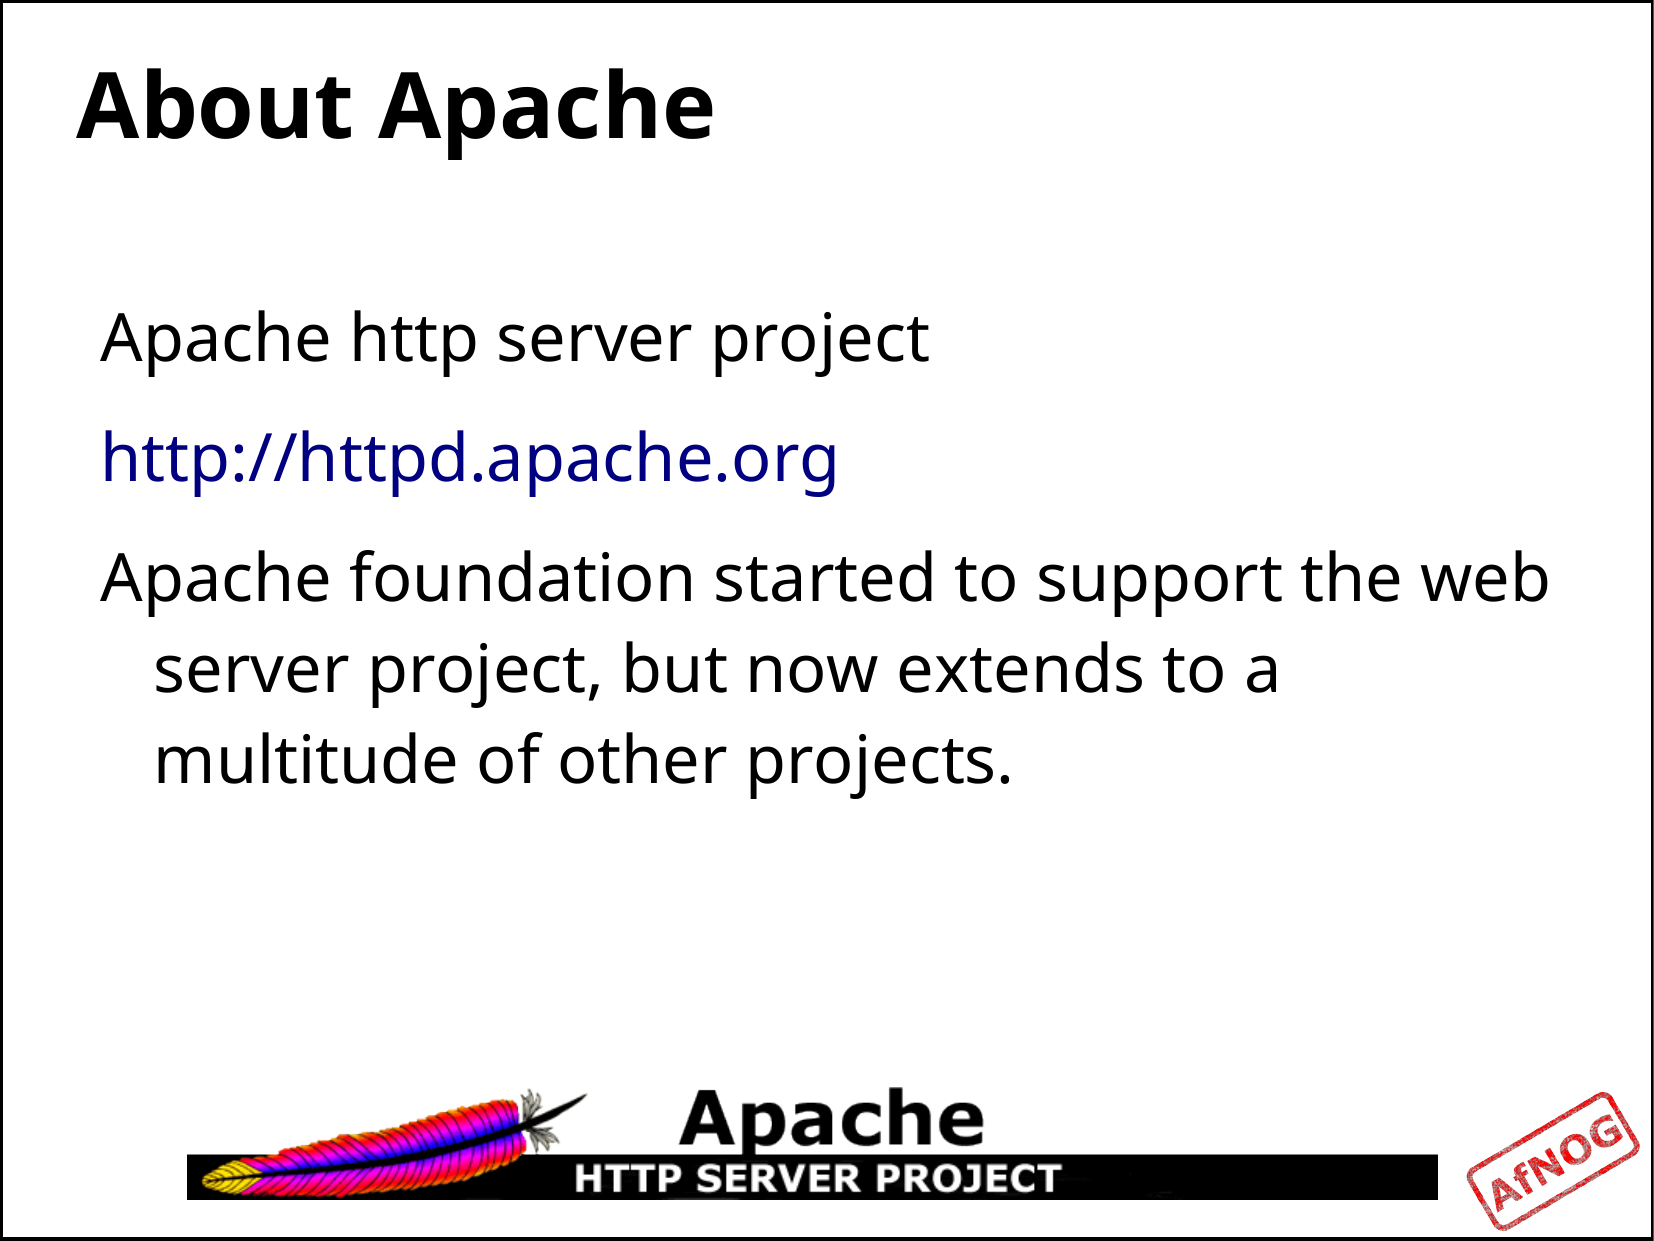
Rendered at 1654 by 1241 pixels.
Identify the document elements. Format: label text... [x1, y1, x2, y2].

picture [187, 1087, 1438, 1201]
list Apache http server project http://httpd.apache.org Apache foundation started to support the web server project, but now extends to a multitude of other projects. [82, 290, 1571, 1109]
picture [1462, 1087, 1644, 1235]
title About Apache [76, 0, 1565, 208]
